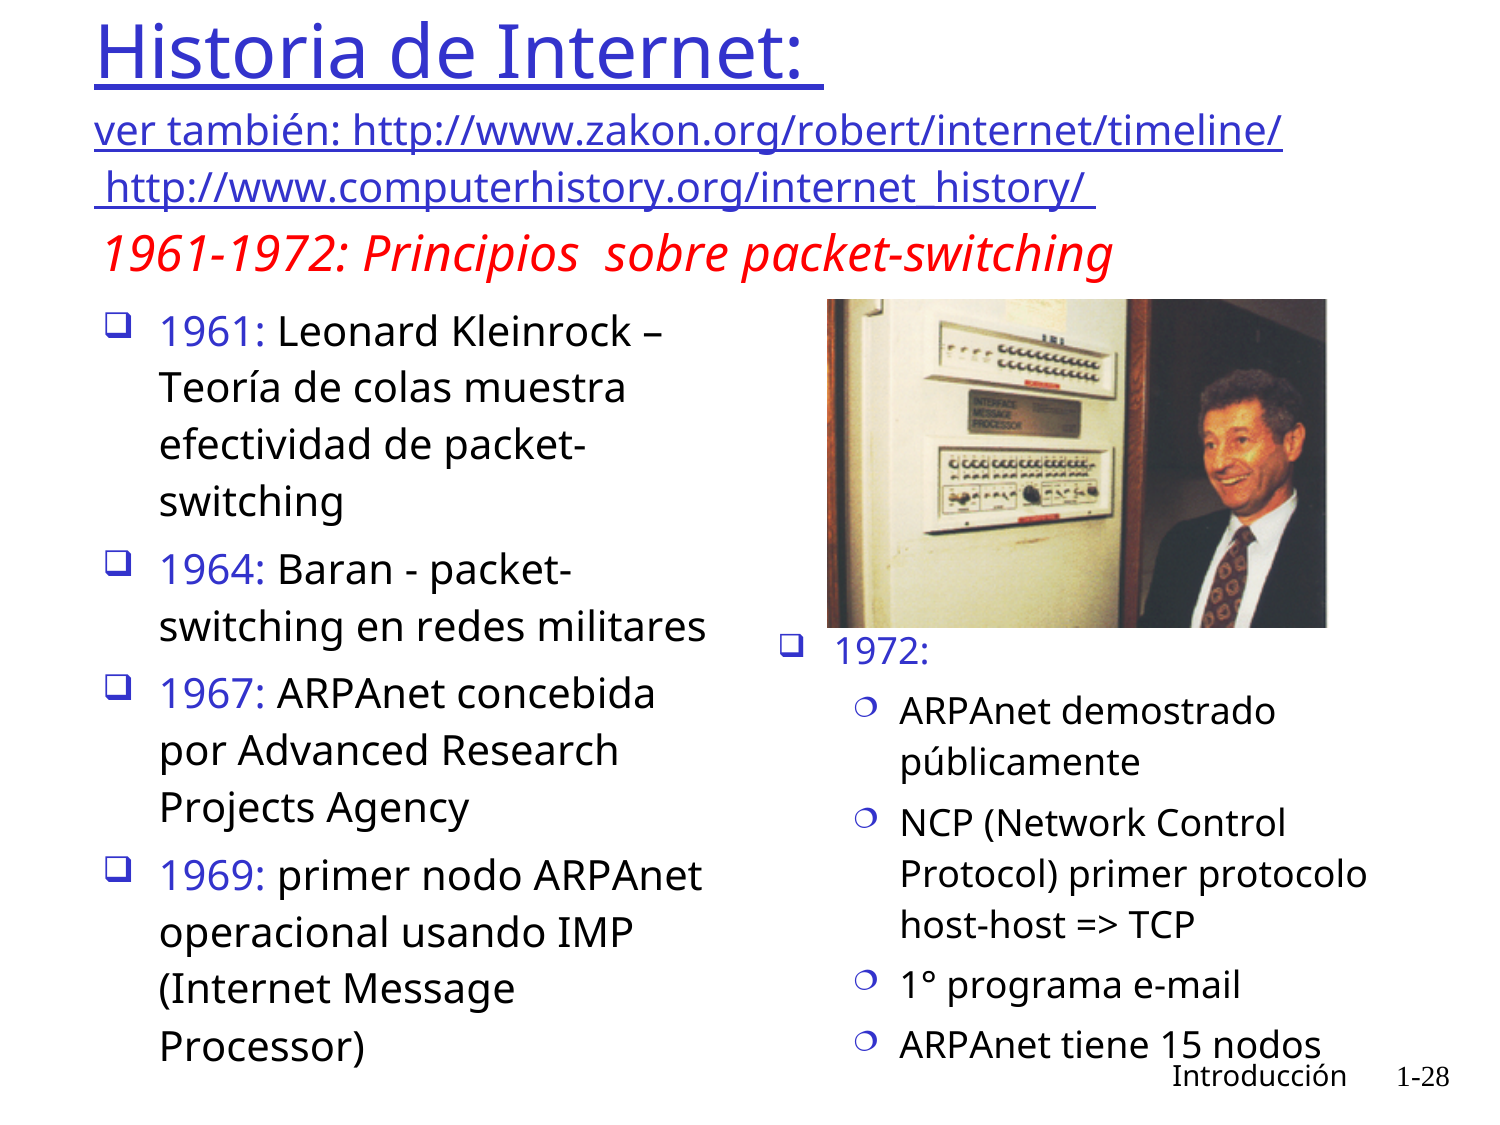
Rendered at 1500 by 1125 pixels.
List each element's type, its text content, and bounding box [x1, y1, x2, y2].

text_box 1961-1972: Principios sobre packet-switching [85, 198, 1361, 305]
title Historia de Internet: ver también: http://www.zakon.org/robert/internet/timeline/ http://www.computerhistory.org/internet_history/ [79, 0, 1355, 231]
list 1972: ARPAnet demostrado públicamente NCP (Network Control Protocol) primer protocolo host-host => TCP 1° programa e-mail ARPAnet tiene 15 nodos [762, 617, 1388, 1062]
picture [827, 299, 1329, 628]
list 1961: Leonard Kleinrock – Teoría de colas muestra efectividad de packet-switching 1964: Baran - packet-switching en redes militares 1967: ARPAnet concebida por Advanced Research Projects Agency 1969: primer nodo ARPAnet operacional usando IMP (Internet Message Processor) [87, 305, 739, 1026]
text_box Introducción [887, 1062, 1362, 1125]
text_box 1-<number> [1362, 1050, 1466, 1125]
